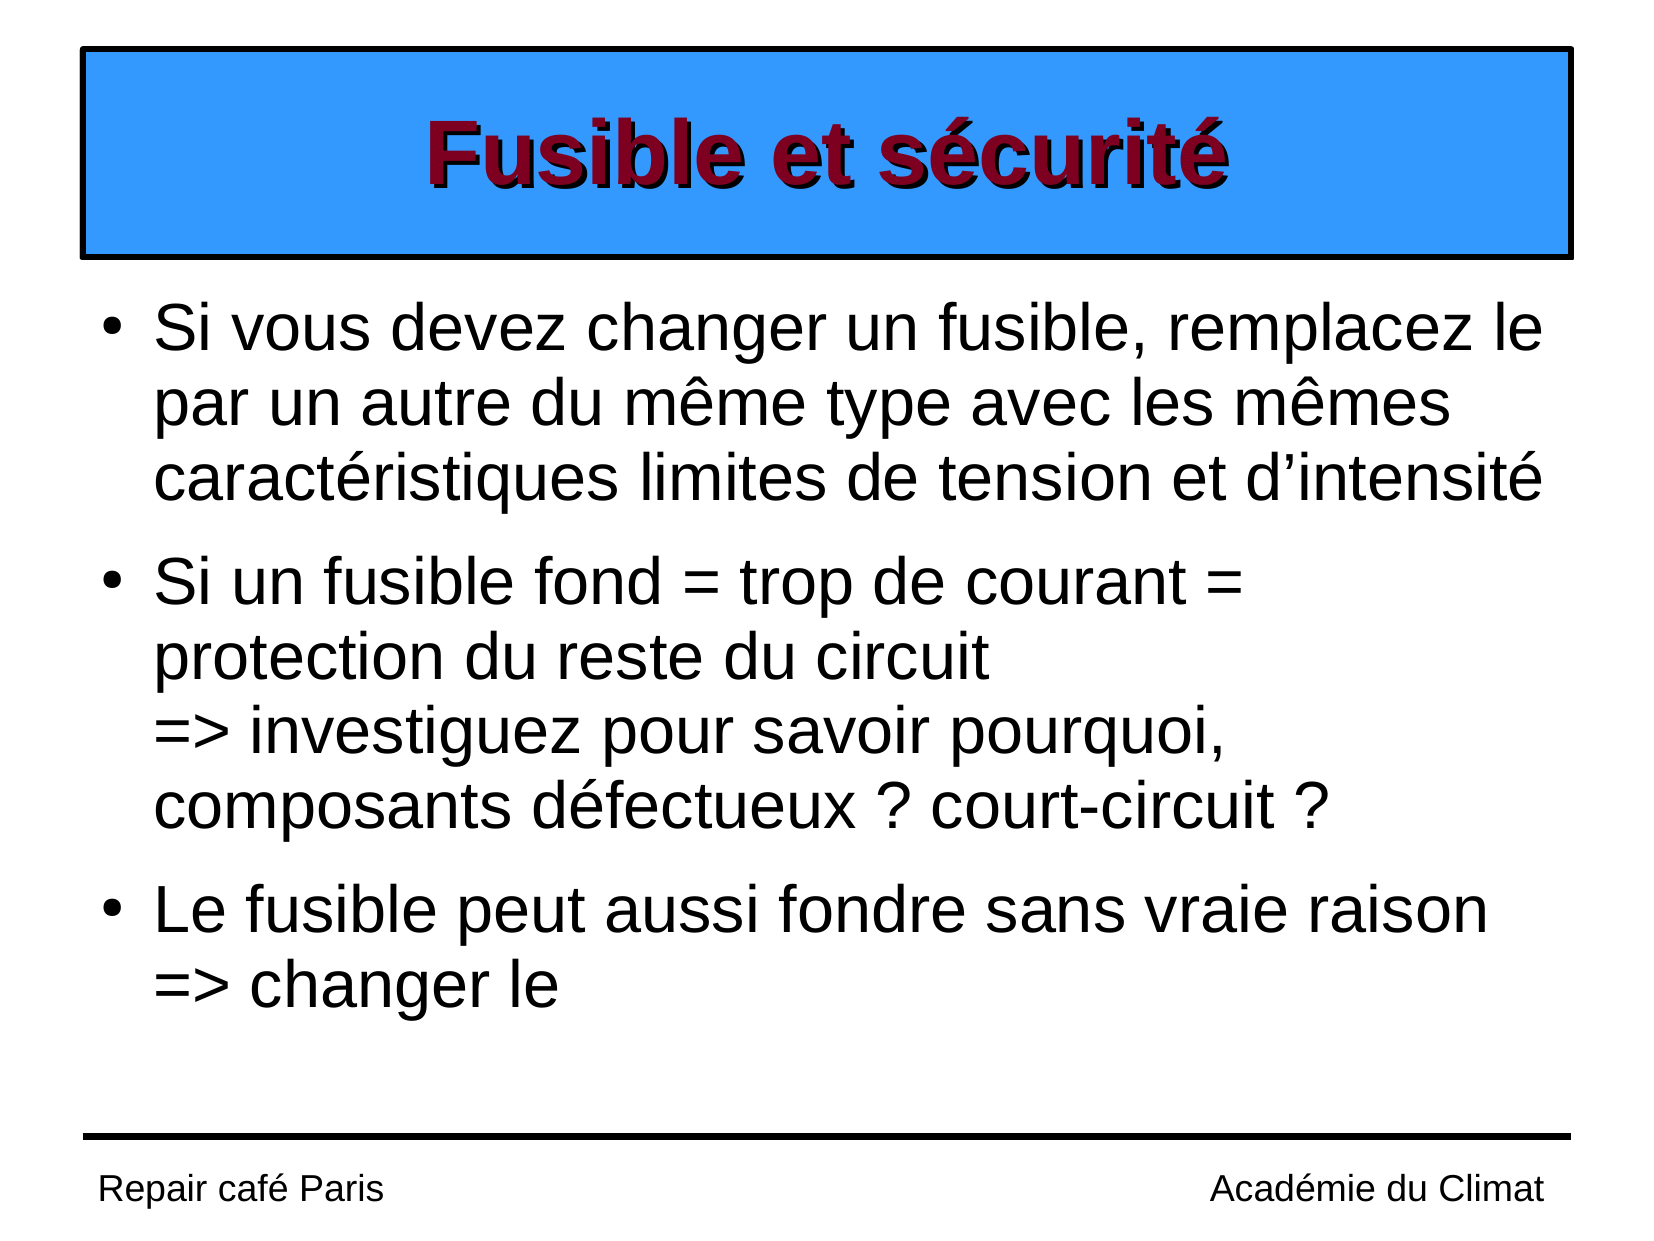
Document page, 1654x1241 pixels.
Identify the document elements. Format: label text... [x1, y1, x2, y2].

text_box Repair café Paris Académie du Climat [82, 1160, 1571, 1217]
title Fusible et sécurité [82, 49, 1571, 257]
list Si vous devez changer un fusible, remplacez le par un autre du même type avec les mêmes caractéristiques limites de tension et d’intensité Si un fusible fond = trop de courant = protection du reste du circuit => investiguez pour savoir pourquoi, composants défectueux ? court-circuit ? Le fusible peut aussi fondre sans vraie raison => changer le [82, 290, 1571, 1127]
